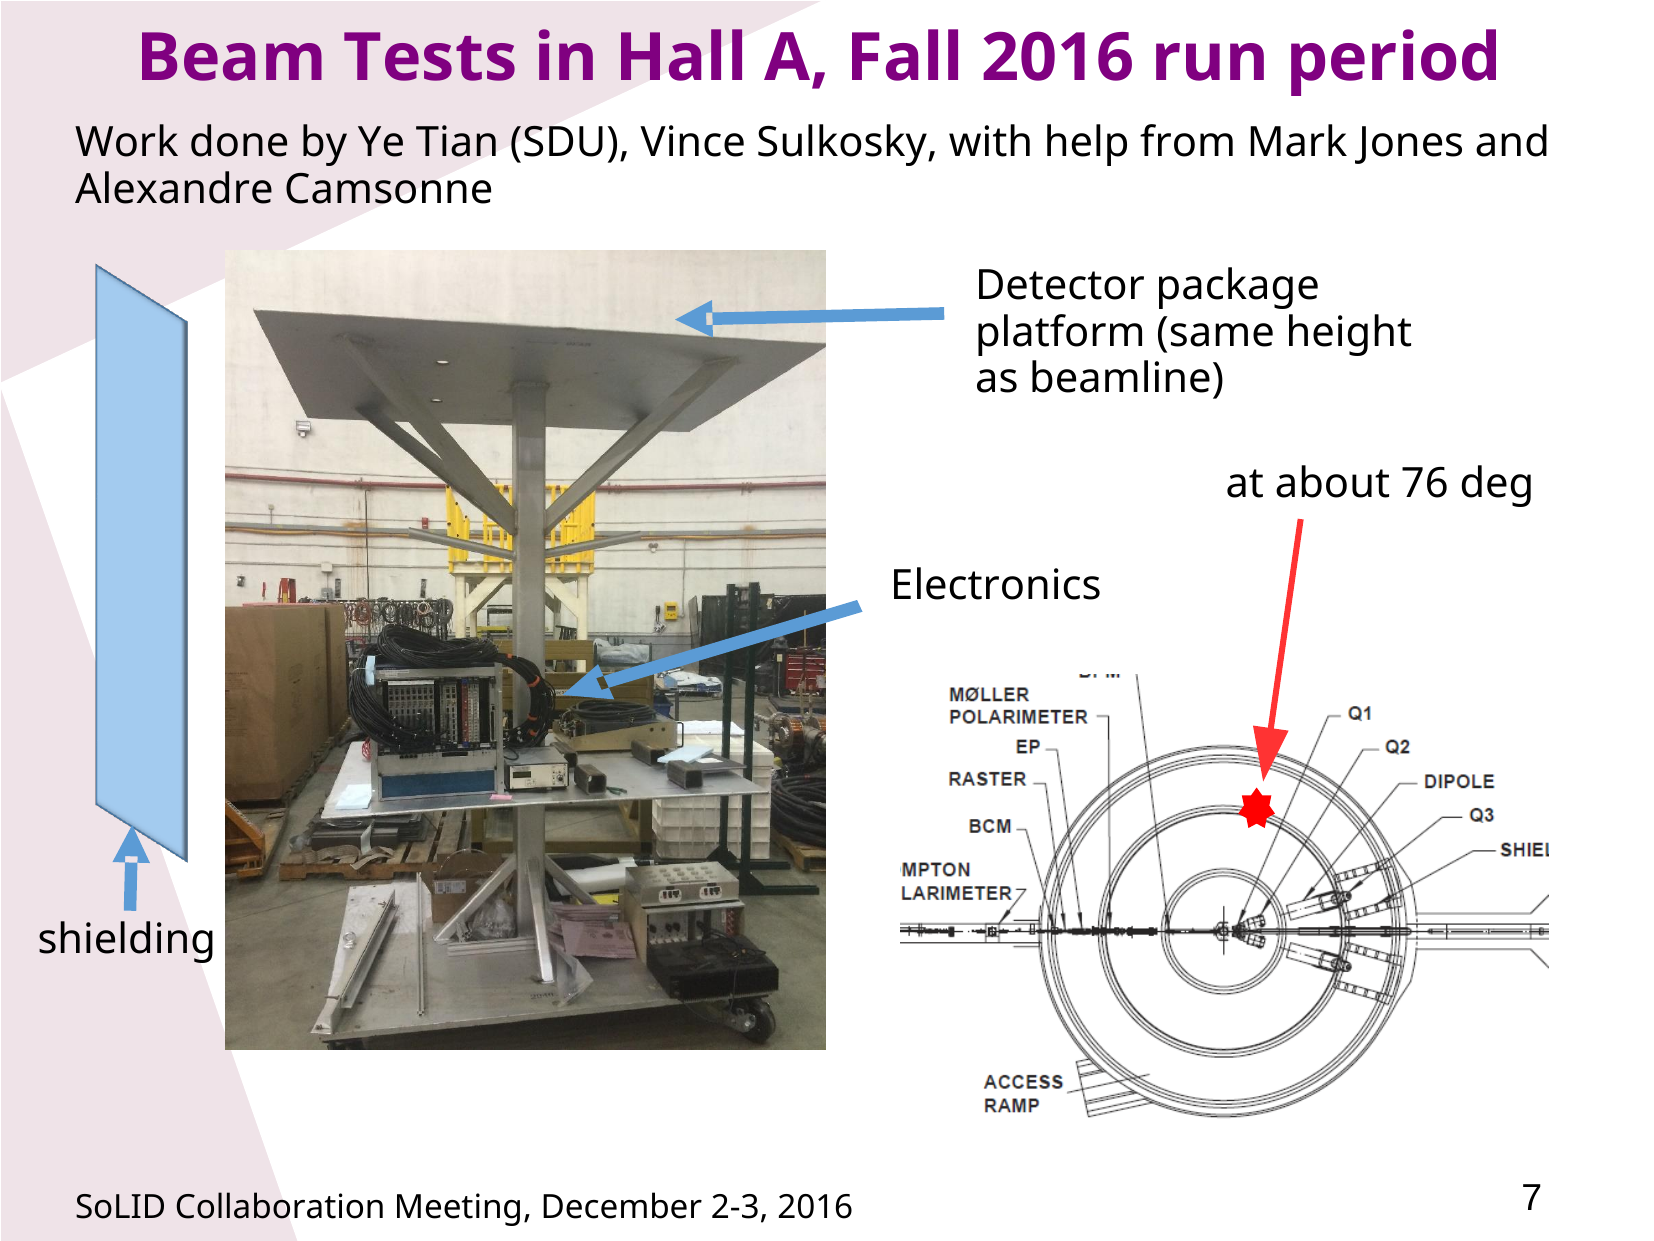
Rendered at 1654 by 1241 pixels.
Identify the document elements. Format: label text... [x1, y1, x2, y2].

text_box [1238, 787, 1276, 829]
text_box Electronics [890, 562, 1163, 621]
text_box [675, 299, 945, 338]
text_box [562, 600, 863, 700]
picture [126, 857, 137, 862]
text_box Work done by Ye Tian (SDU), Vince Sulkosky, with help from Mark Jones and Alexandre Camsonne [75, 119, 1576, 217]
picture [225, 250, 826, 1051]
picture [707, 313, 712, 325]
text_box at about 76 deg [1225, 460, 1535, 520]
picture [900, 674, 1549, 1131]
title Beam Tests in Hall A, Fall 2016 run period [68, 13, 1571, 113]
text_box shielding [37, 916, 209, 976]
picture [95, 263, 188, 863]
picture [597, 677, 608, 689]
text_box [112, 825, 151, 911]
text_box Detector package platform (same height as beamline) [975, 262, 1458, 406]
